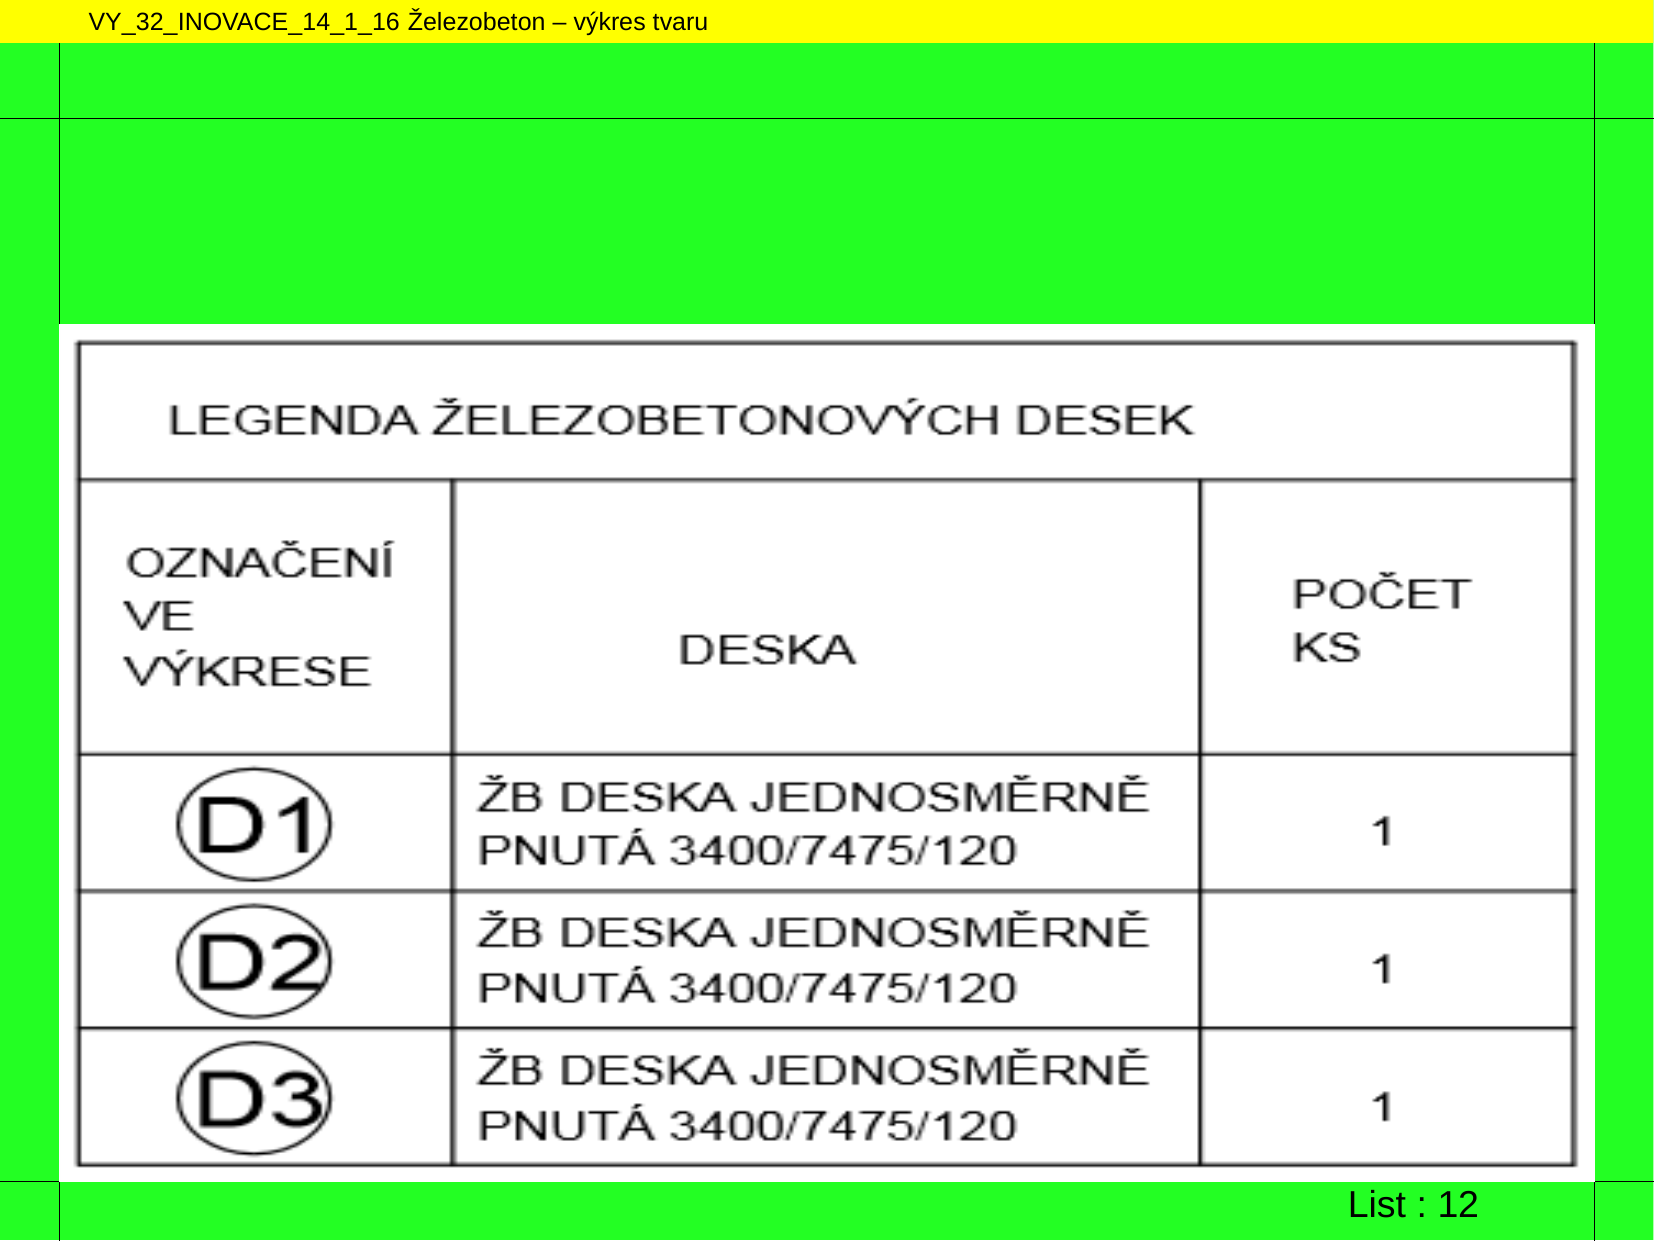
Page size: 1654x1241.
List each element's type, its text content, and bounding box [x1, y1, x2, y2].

picture [59, 324, 1595, 1182]
text_box List : <číslo> [1357, 1176, 1599, 1241]
text_box VY_32_INOVACE_14_1_16 Železobeton – výkres tvaru [0, 0, 1654, 43]
